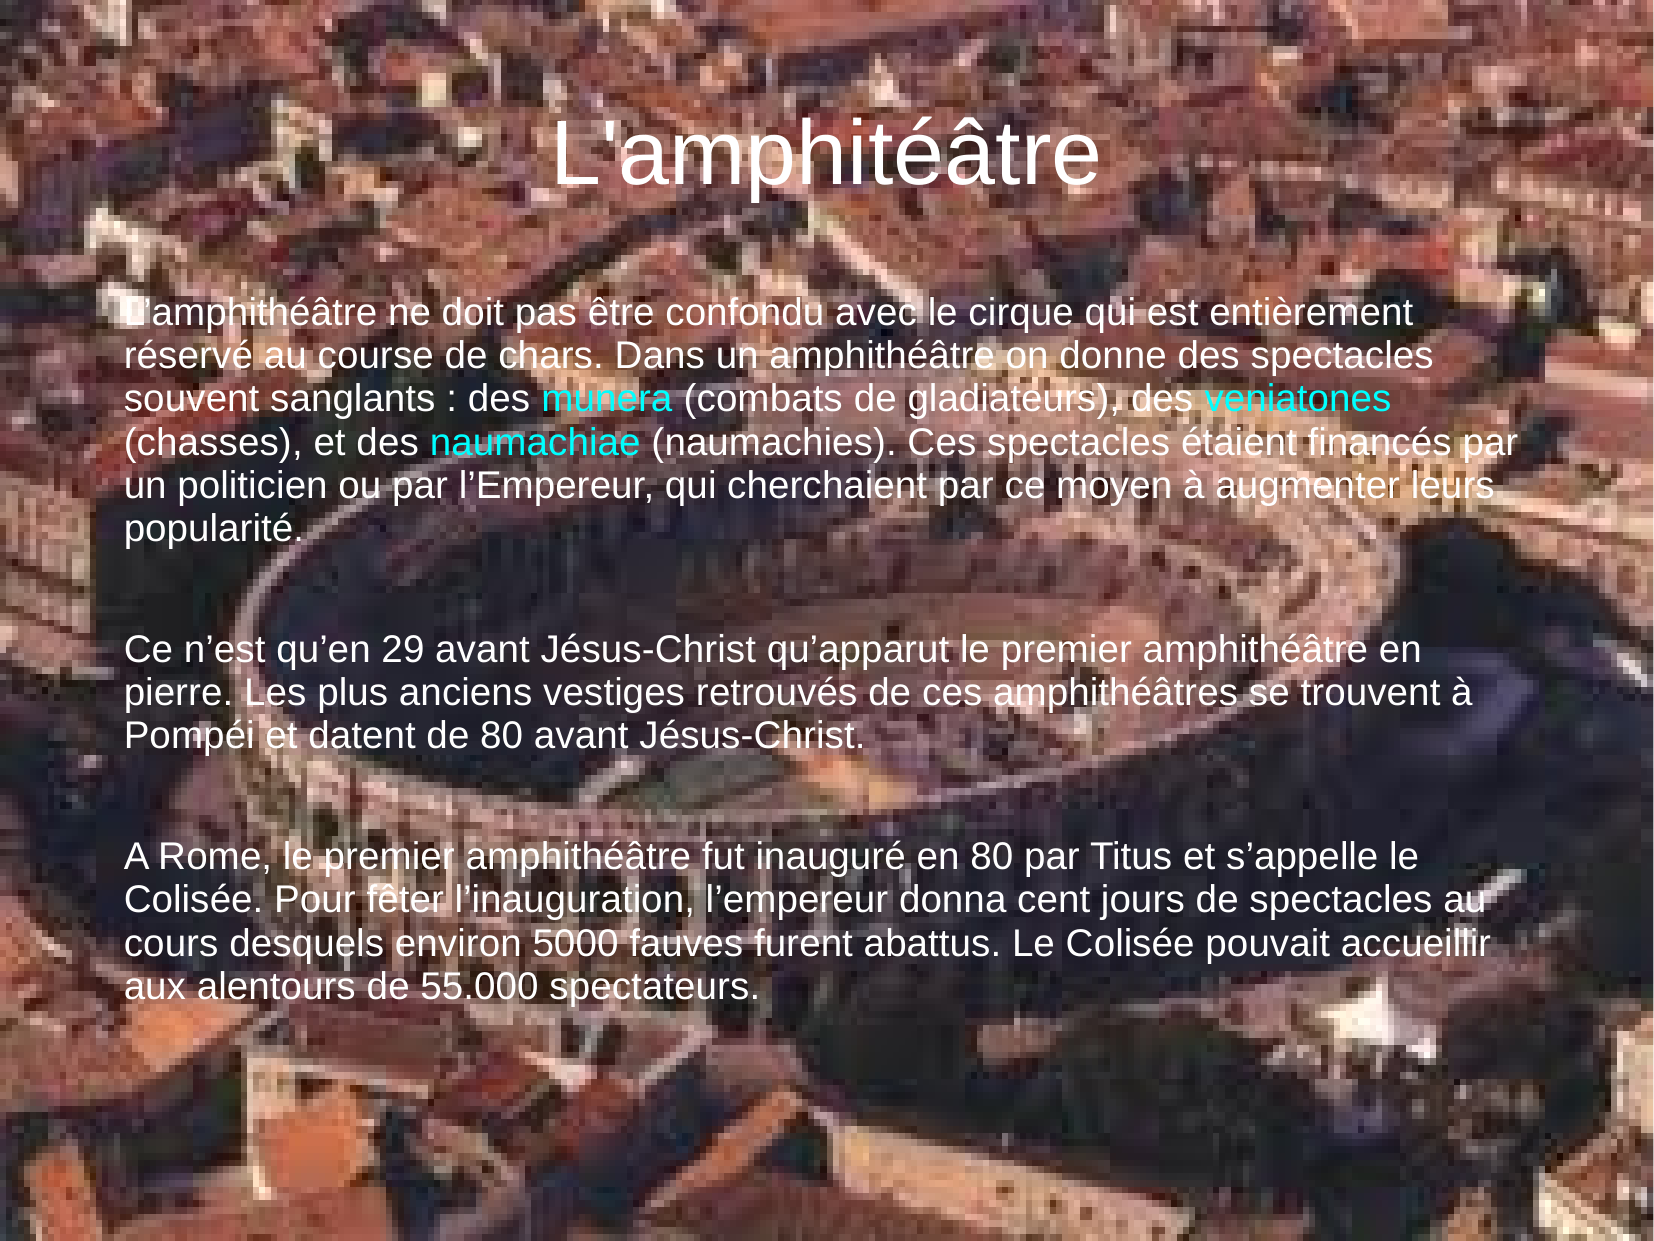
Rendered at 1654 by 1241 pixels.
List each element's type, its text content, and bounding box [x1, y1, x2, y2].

picture [0, 0, 1654, 1241]
title L'amphitéâtre [82, 49, 1571, 257]
list L’amphithéâtre ne doit pas être confondu avec le cirque qui est entièrement réservé au course de chars. Dans un amphithéâtre on donne des spectacles souvent sanglants : des munera (combats de gladiateurs), des veniatones (chasses), et des naumachiae (naumachies). Ces spectacles étaient financés par un politicien ou par l’Empereur, qui cherchaient par ce moyen à augmenter leurs popularité. Ce n’est qu’en 29 avant Jésus-Christ qu’apparut le premier amphithéâtre en pierre. Les plus anciens vestiges retrouvés de ces amphithéâtres se trouvent à Pompéi et datent de 80 avant Jésus-Christ. A Rome, le premier amphithéâtre fut inauguré en 80 par Titus et s’appelle le Colisée. Pour fêter l’inauguration, l’empereur donna cent jours de spectacles au cours desquels environ 5000 fauves furent abattus. Le Colisée pouvait accueillir aux alentours de 55.000 spectateurs. [82, 290, 1538, 1010]
